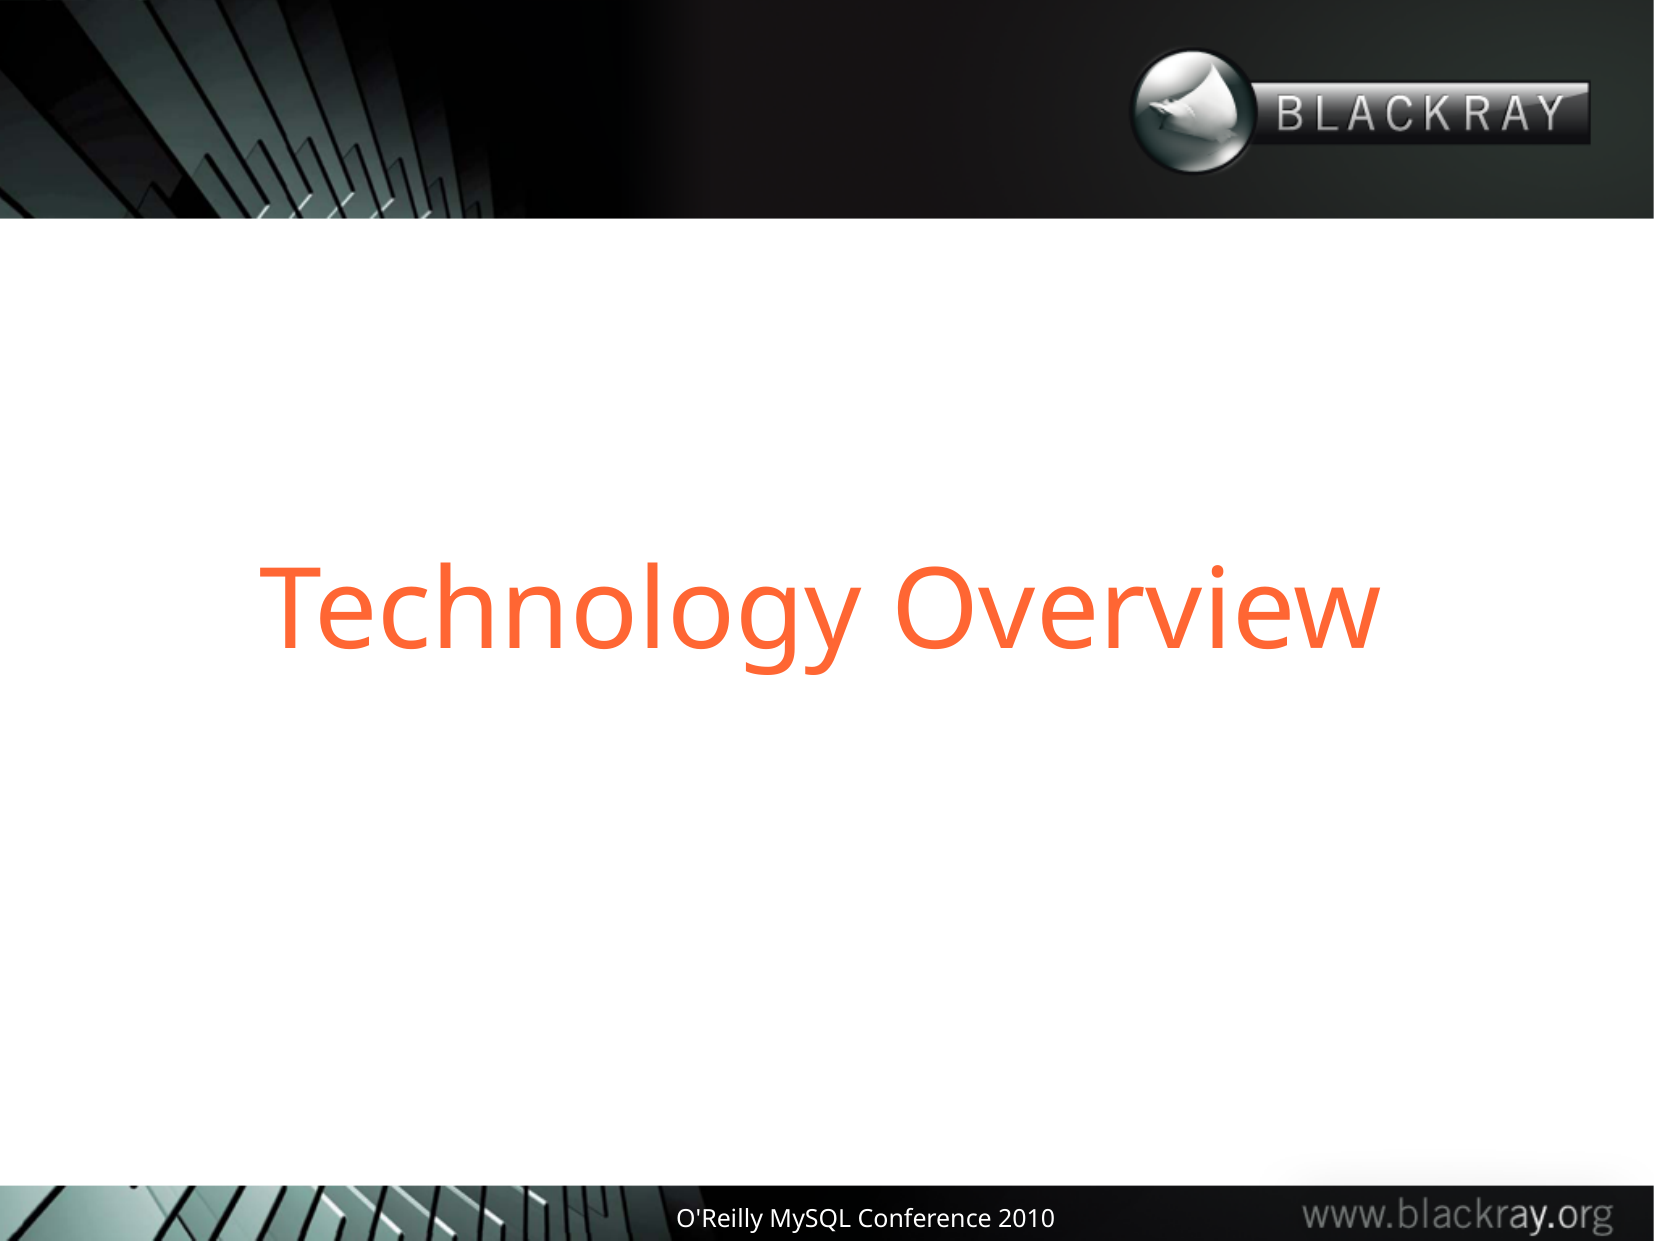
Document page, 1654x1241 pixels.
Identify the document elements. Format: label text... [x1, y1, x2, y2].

picture [0, 0, 1654, 1241]
title Technology Overview [76, 413, 1565, 798]
